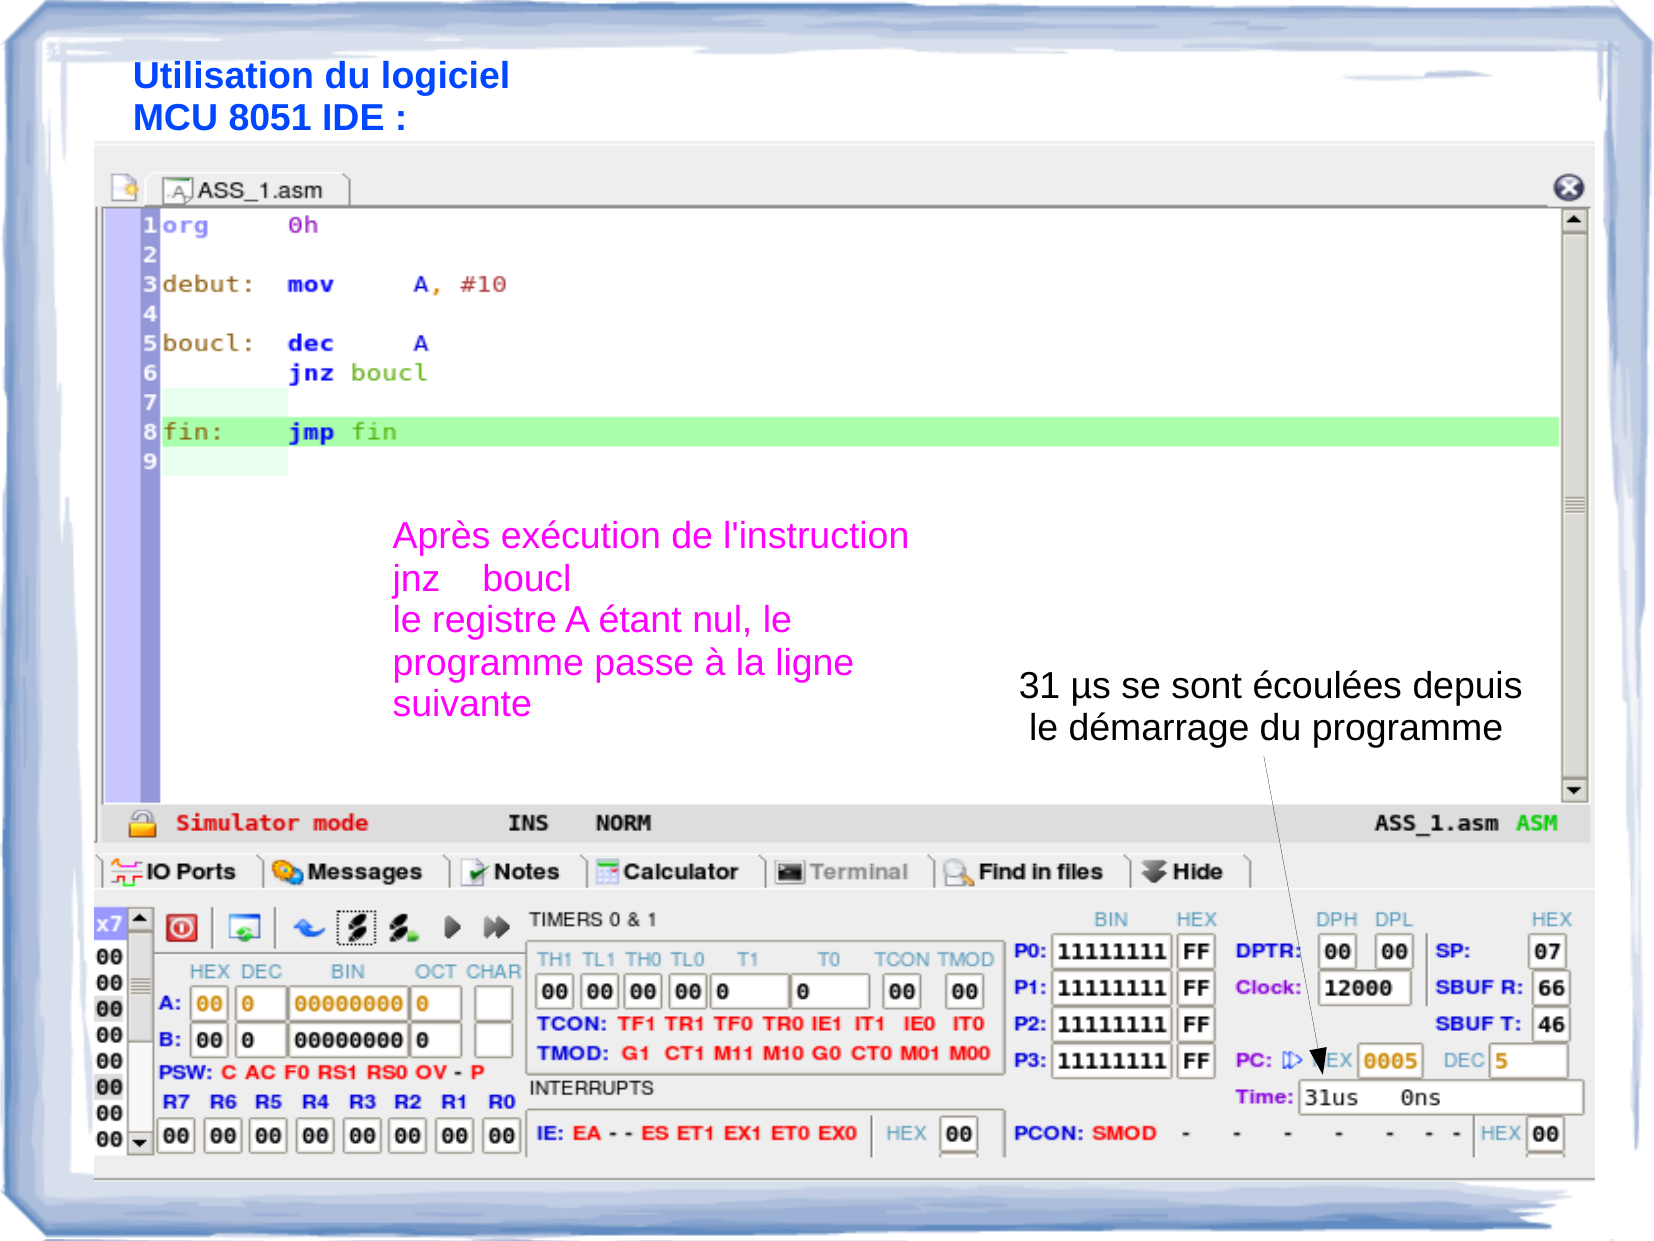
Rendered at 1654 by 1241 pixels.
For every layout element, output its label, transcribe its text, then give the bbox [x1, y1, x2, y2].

text_box 31 µs se sont écoulées depuis le démarrage du programme [1003, 657, 1538, 756]
text_box Après exécution de l'instruction jnz boucl le registre A étant nul, le programme passe à la ligne suivante [377, 507, 945, 733]
text_box Utilisation du logiciel MCU 8051 IDE : [118, 47, 792, 141]
picture [0, 0, 1654, 1241]
